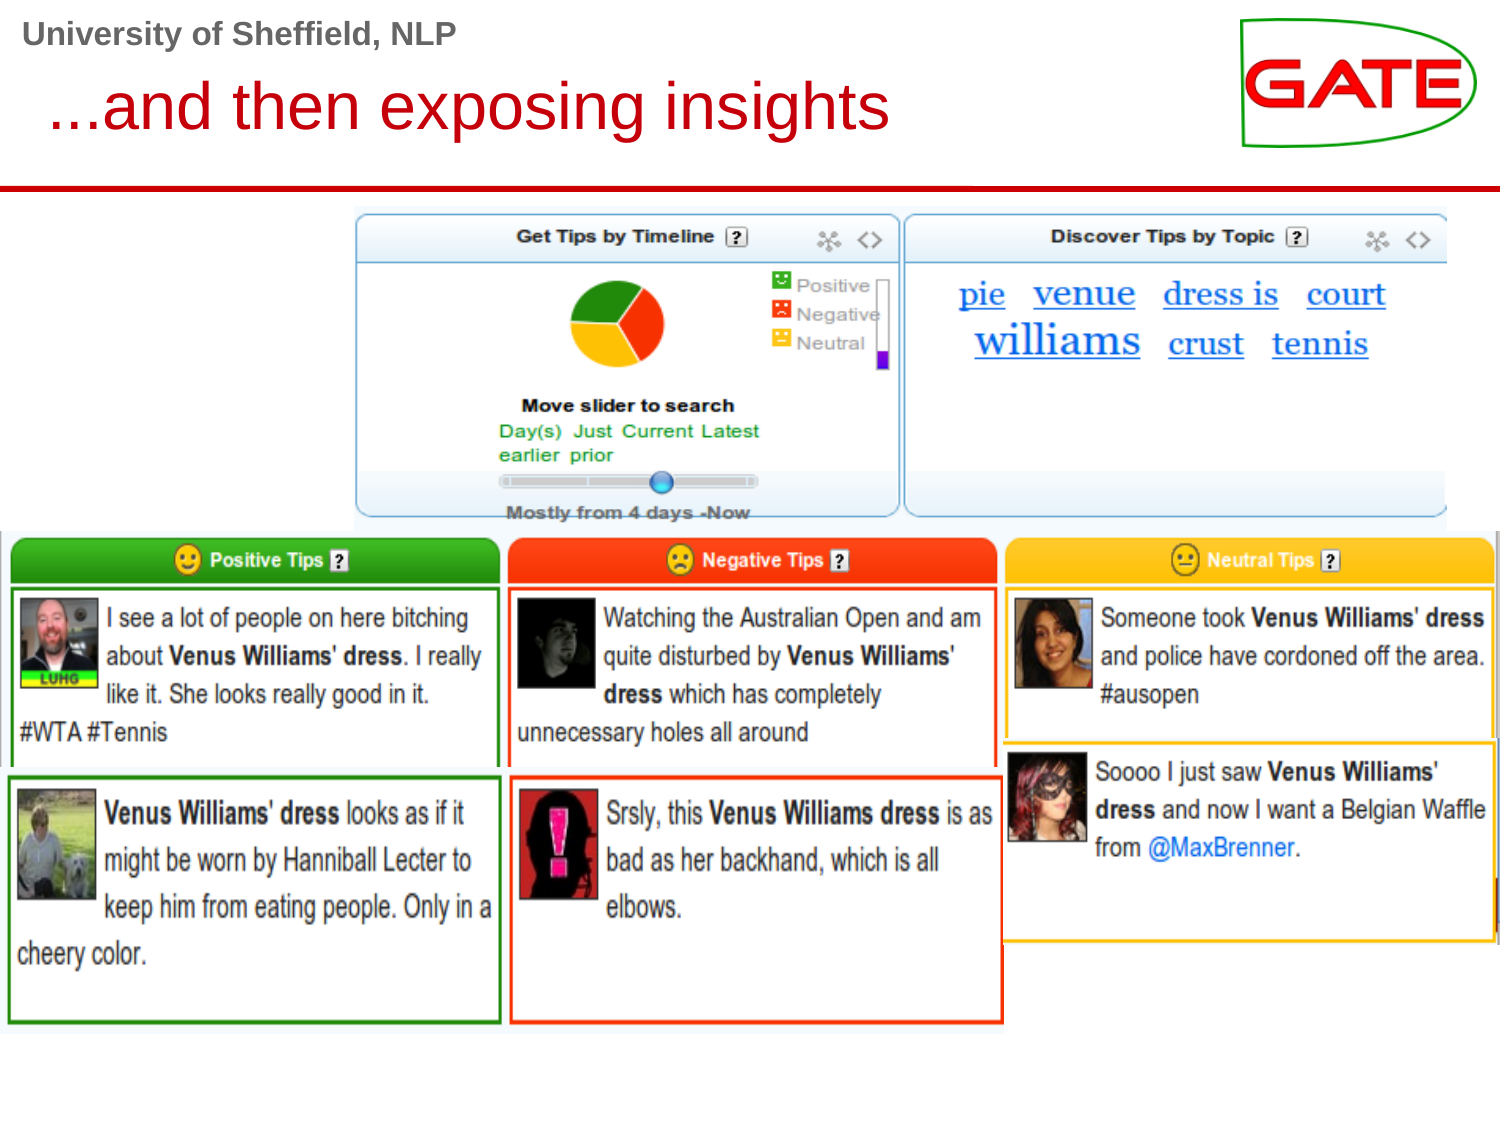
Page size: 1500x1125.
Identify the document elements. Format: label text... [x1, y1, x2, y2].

picture [0, 206, 1500, 1034]
title ...and then exposing insights [47, 47, 1267, 168]
picture [1240, 18, 1477, 148]
